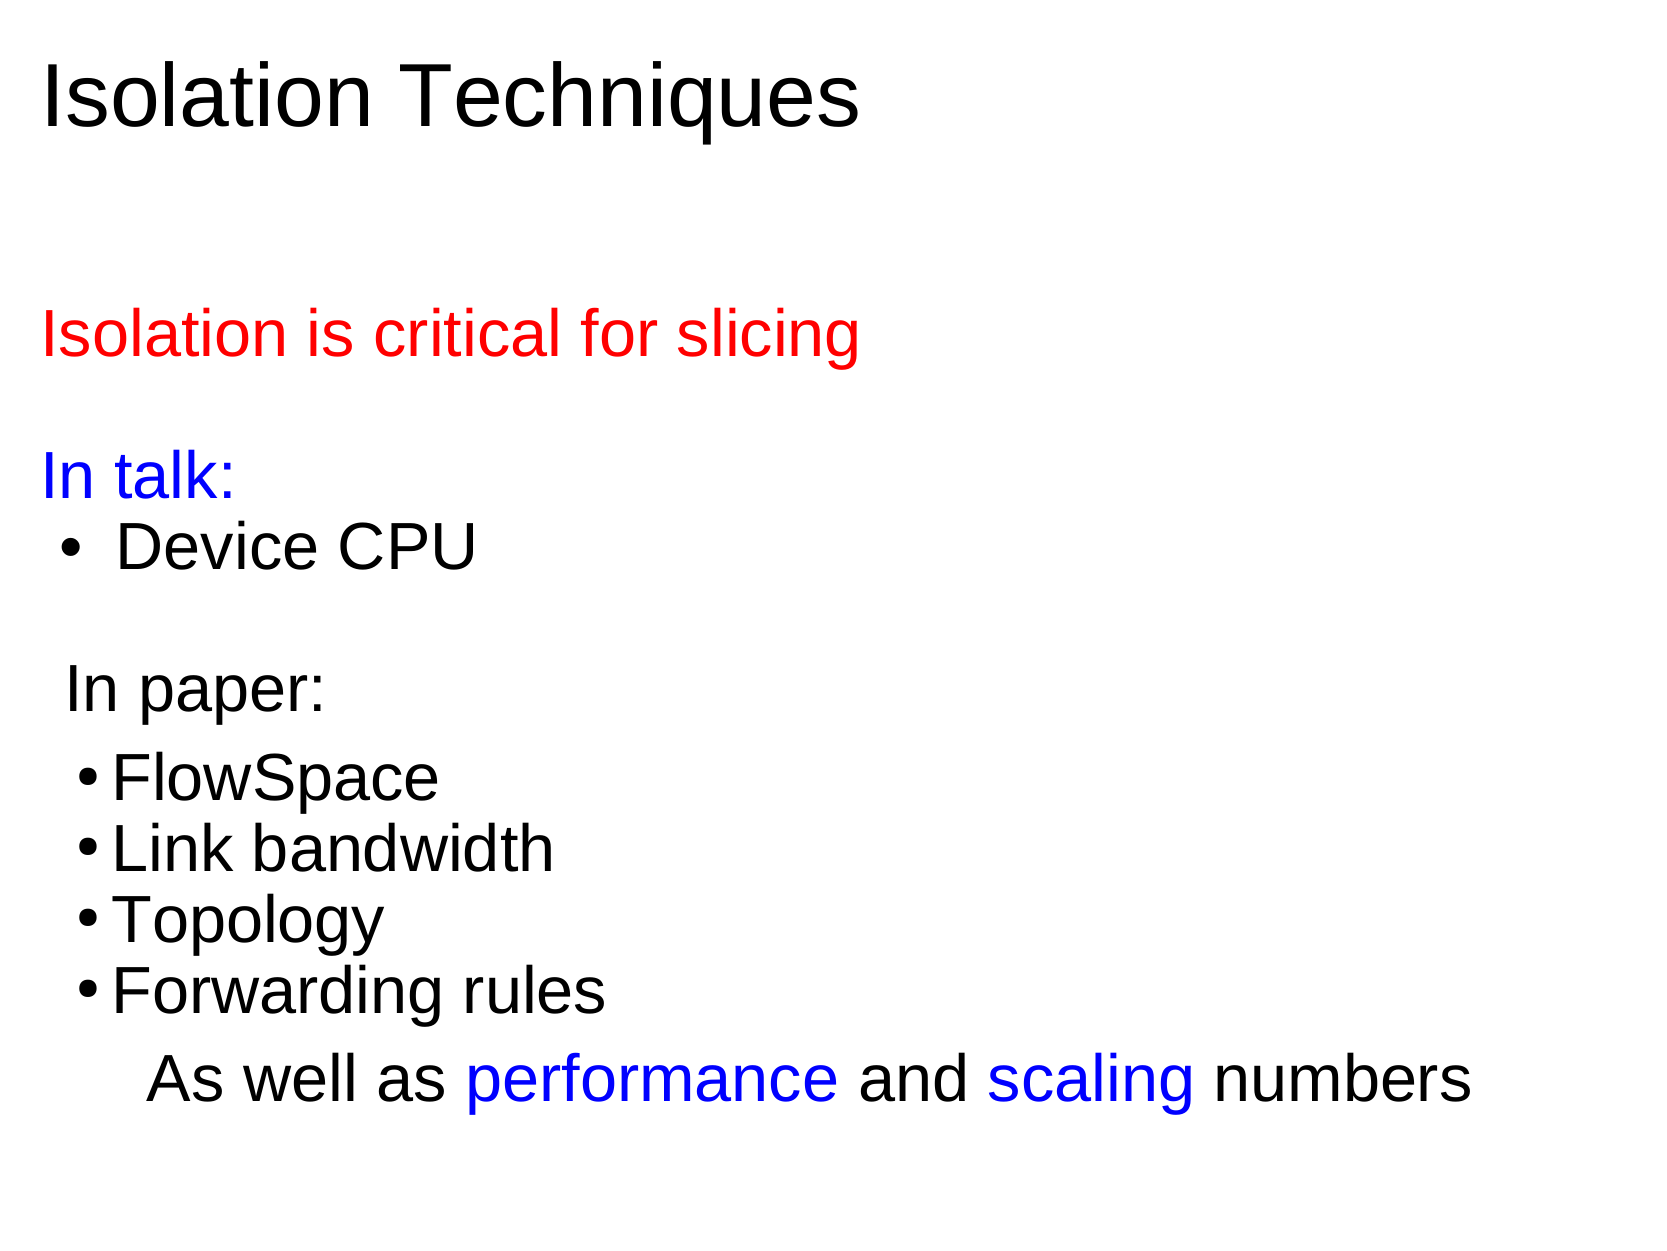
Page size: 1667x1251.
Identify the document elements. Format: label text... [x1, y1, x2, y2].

title Isolation Techniques [40, 50, 1627, 201]
list Isolation is critical for slicing In talk: Device CPU In paper: FlowSpace Link bandwidth Topology Forwarding rules As well as performance and scaling numbers [40, 300, 1627, 1201]
